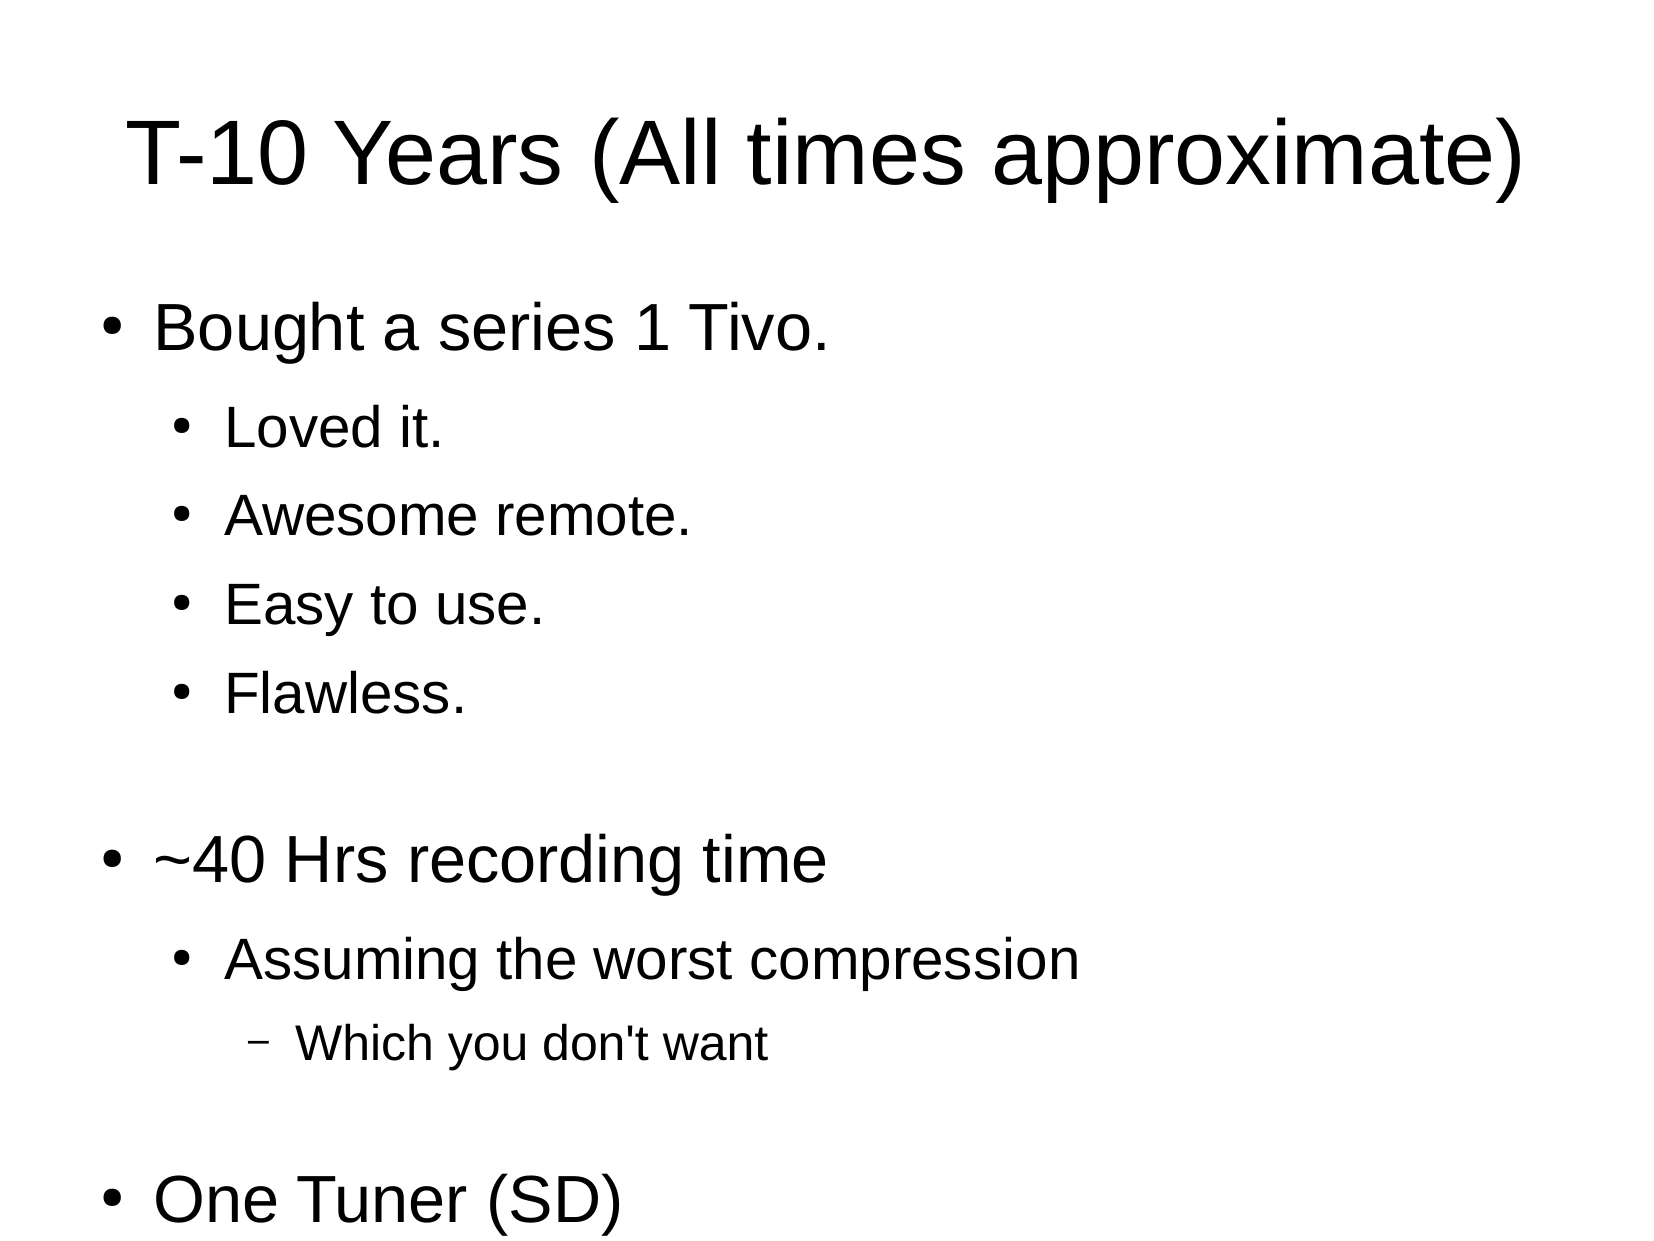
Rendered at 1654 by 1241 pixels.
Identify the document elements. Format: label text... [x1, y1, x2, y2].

list Bought a series 1 Tivo. Loved it. Awesome remote. Easy to use. Flawless. ~40 Hrs recording time Assuming the worst compression Which you don't want One Tuner (SD) [82, 290, 1571, 1238]
title T-10 Years (All times approximate) [82, 49, 1571, 257]
